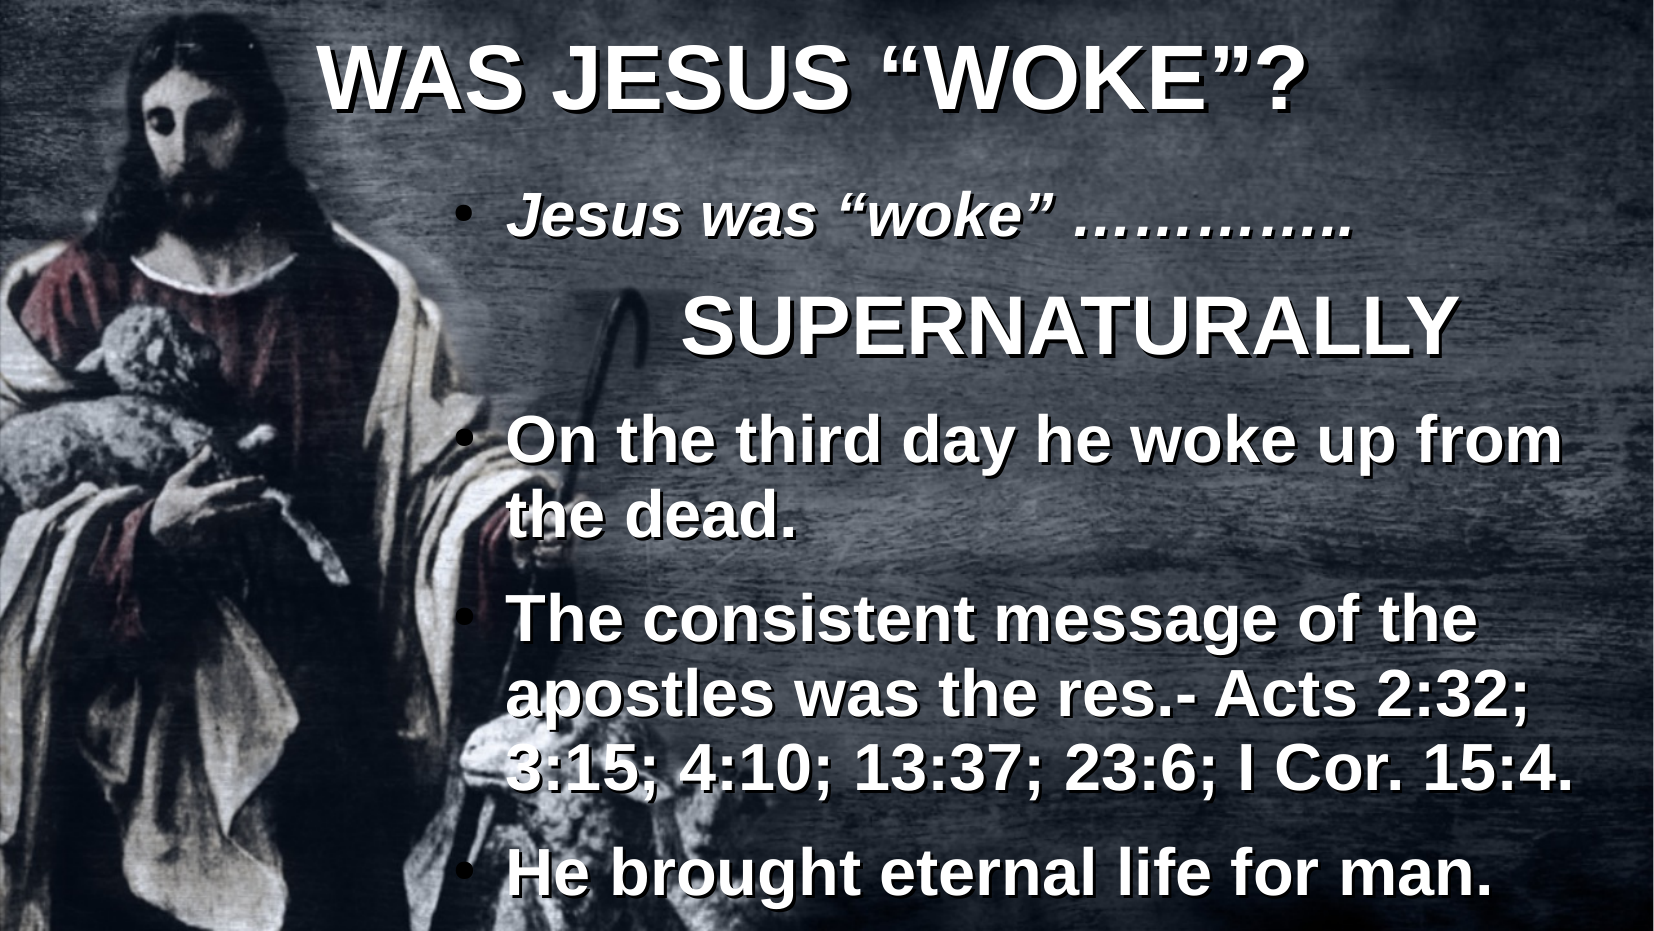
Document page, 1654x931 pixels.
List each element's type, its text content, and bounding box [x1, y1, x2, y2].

picture [0, 0, 1654, 931]
title WAS JESUS “WOKE”? [82, 0, 1571, 156]
list Jesus was “woke” ………….. SUPERNATURALLY On the third day he woke up from the dead. The consistent message of the apostles was the res.- Acts 2:32; 3:15; 4:10; 13:37; 23:6; I Cor. 15:4. He brought eternal life for man. [435, 180, 1636, 931]
